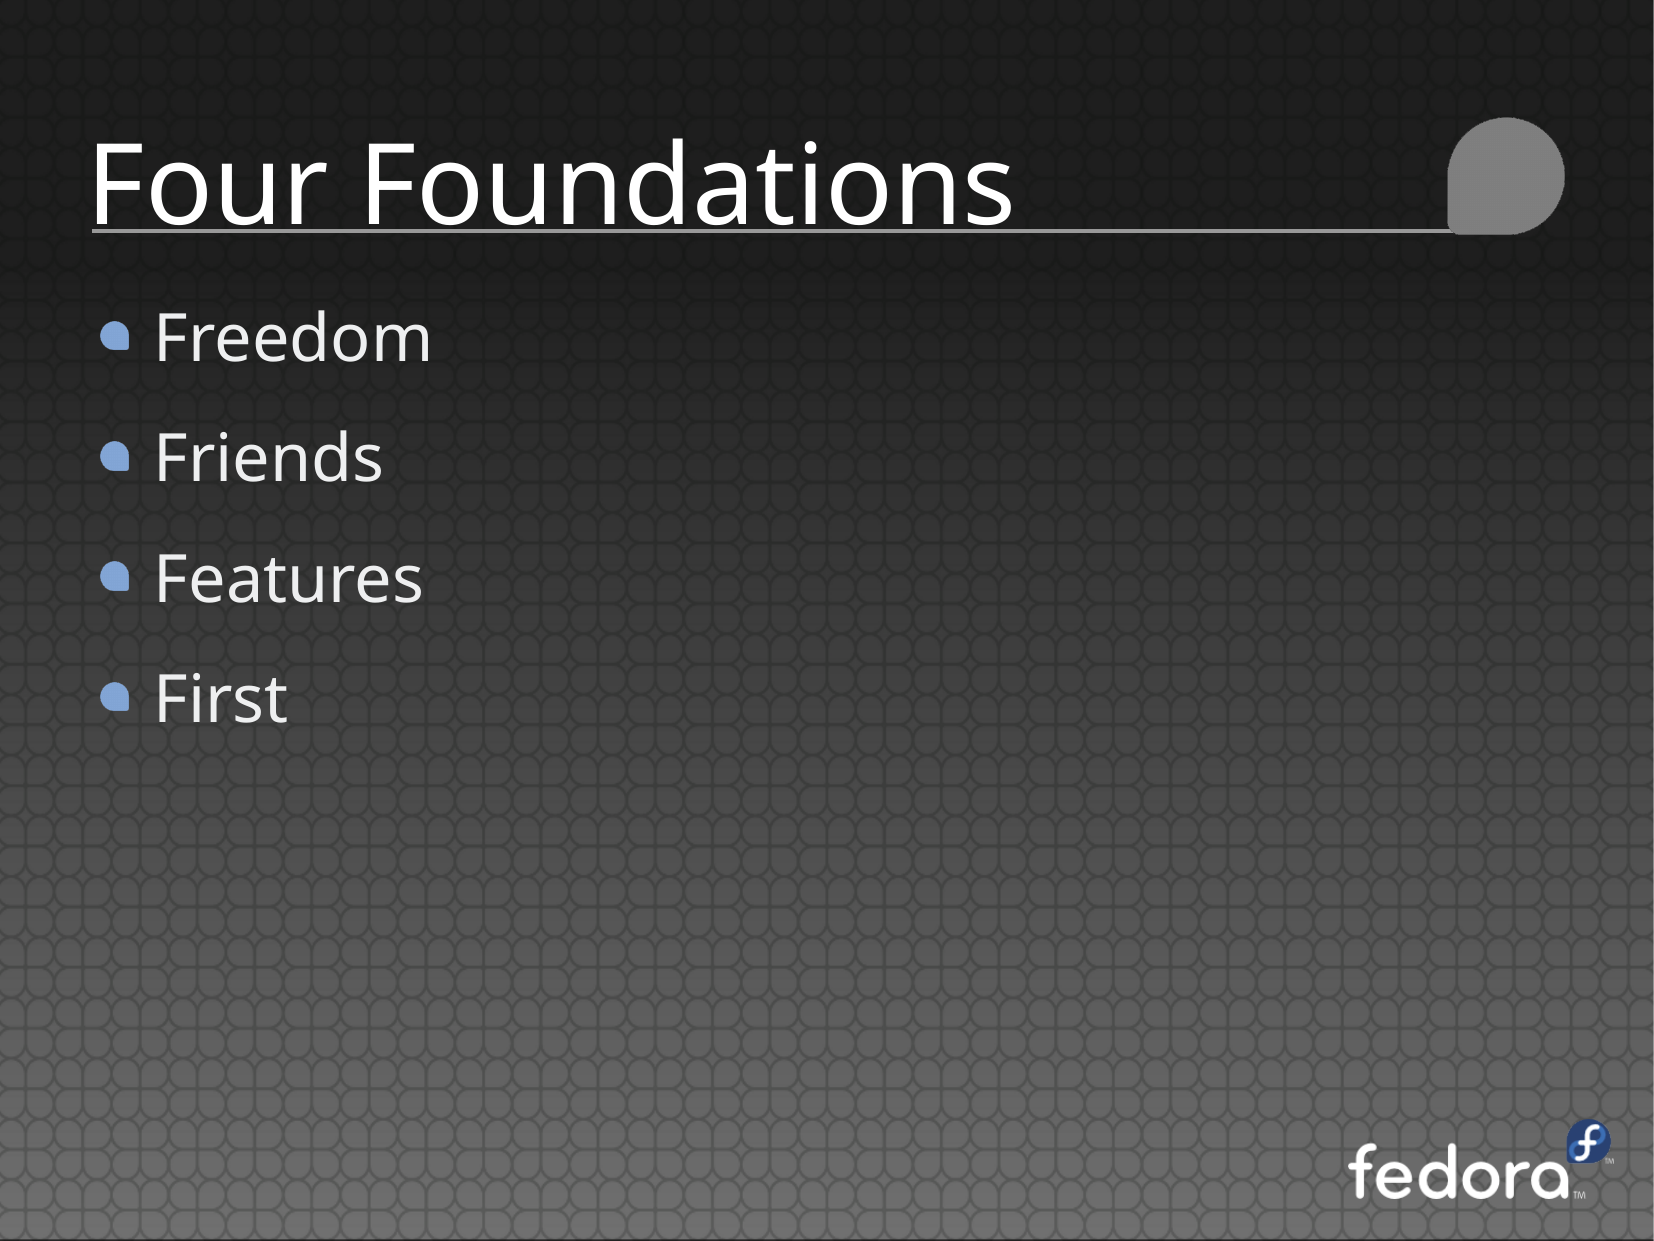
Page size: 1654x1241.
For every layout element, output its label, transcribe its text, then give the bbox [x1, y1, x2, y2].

list Freedom Friends Features First [82, 290, 1571, 1010]
title Four Foundations [86, 110, 1576, 251]
picture [0, 0, 1654, 1241]
